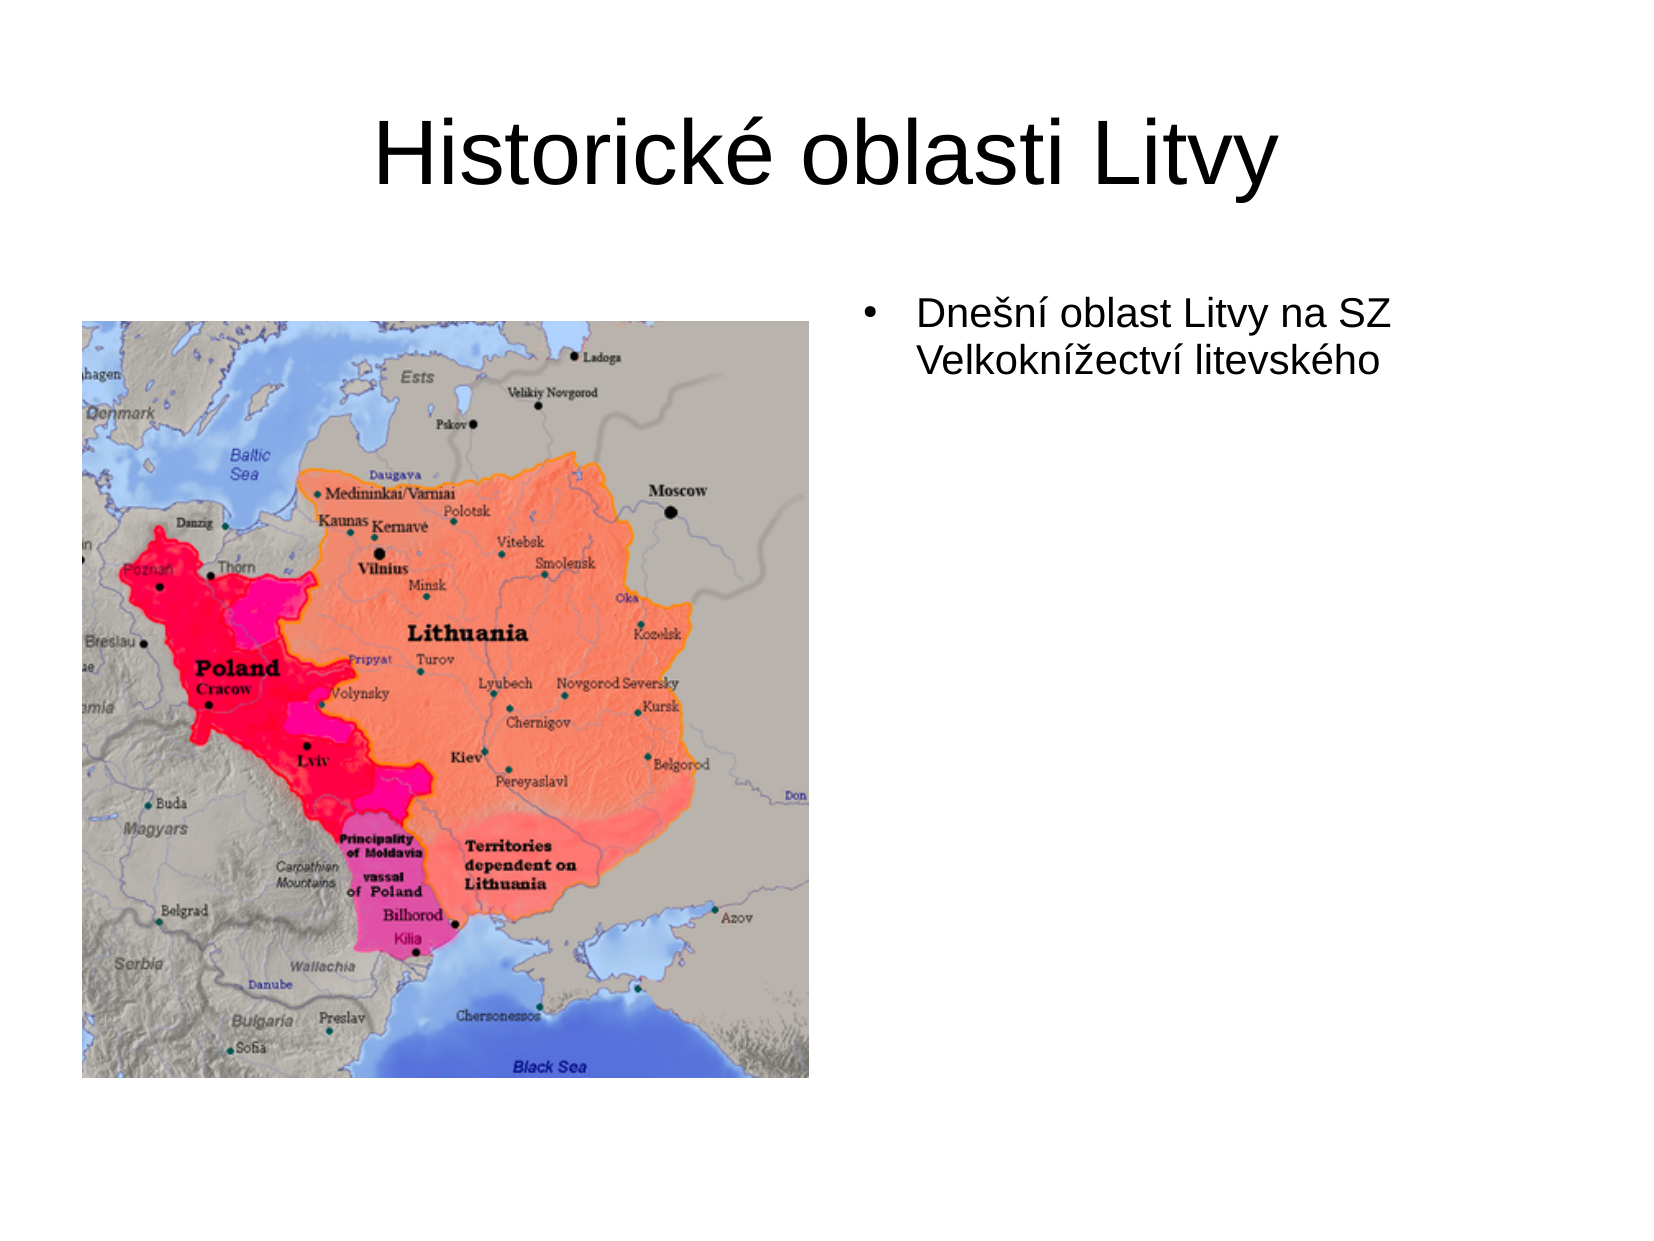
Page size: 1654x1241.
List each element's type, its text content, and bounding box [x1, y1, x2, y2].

list Dnešní oblast Litvy na SZ Velkoknížectví litevského [845, 290, 1572, 1109]
picture [82, 321, 809, 1078]
title Historické oblasti Litvy [82, 49, 1571, 257]
